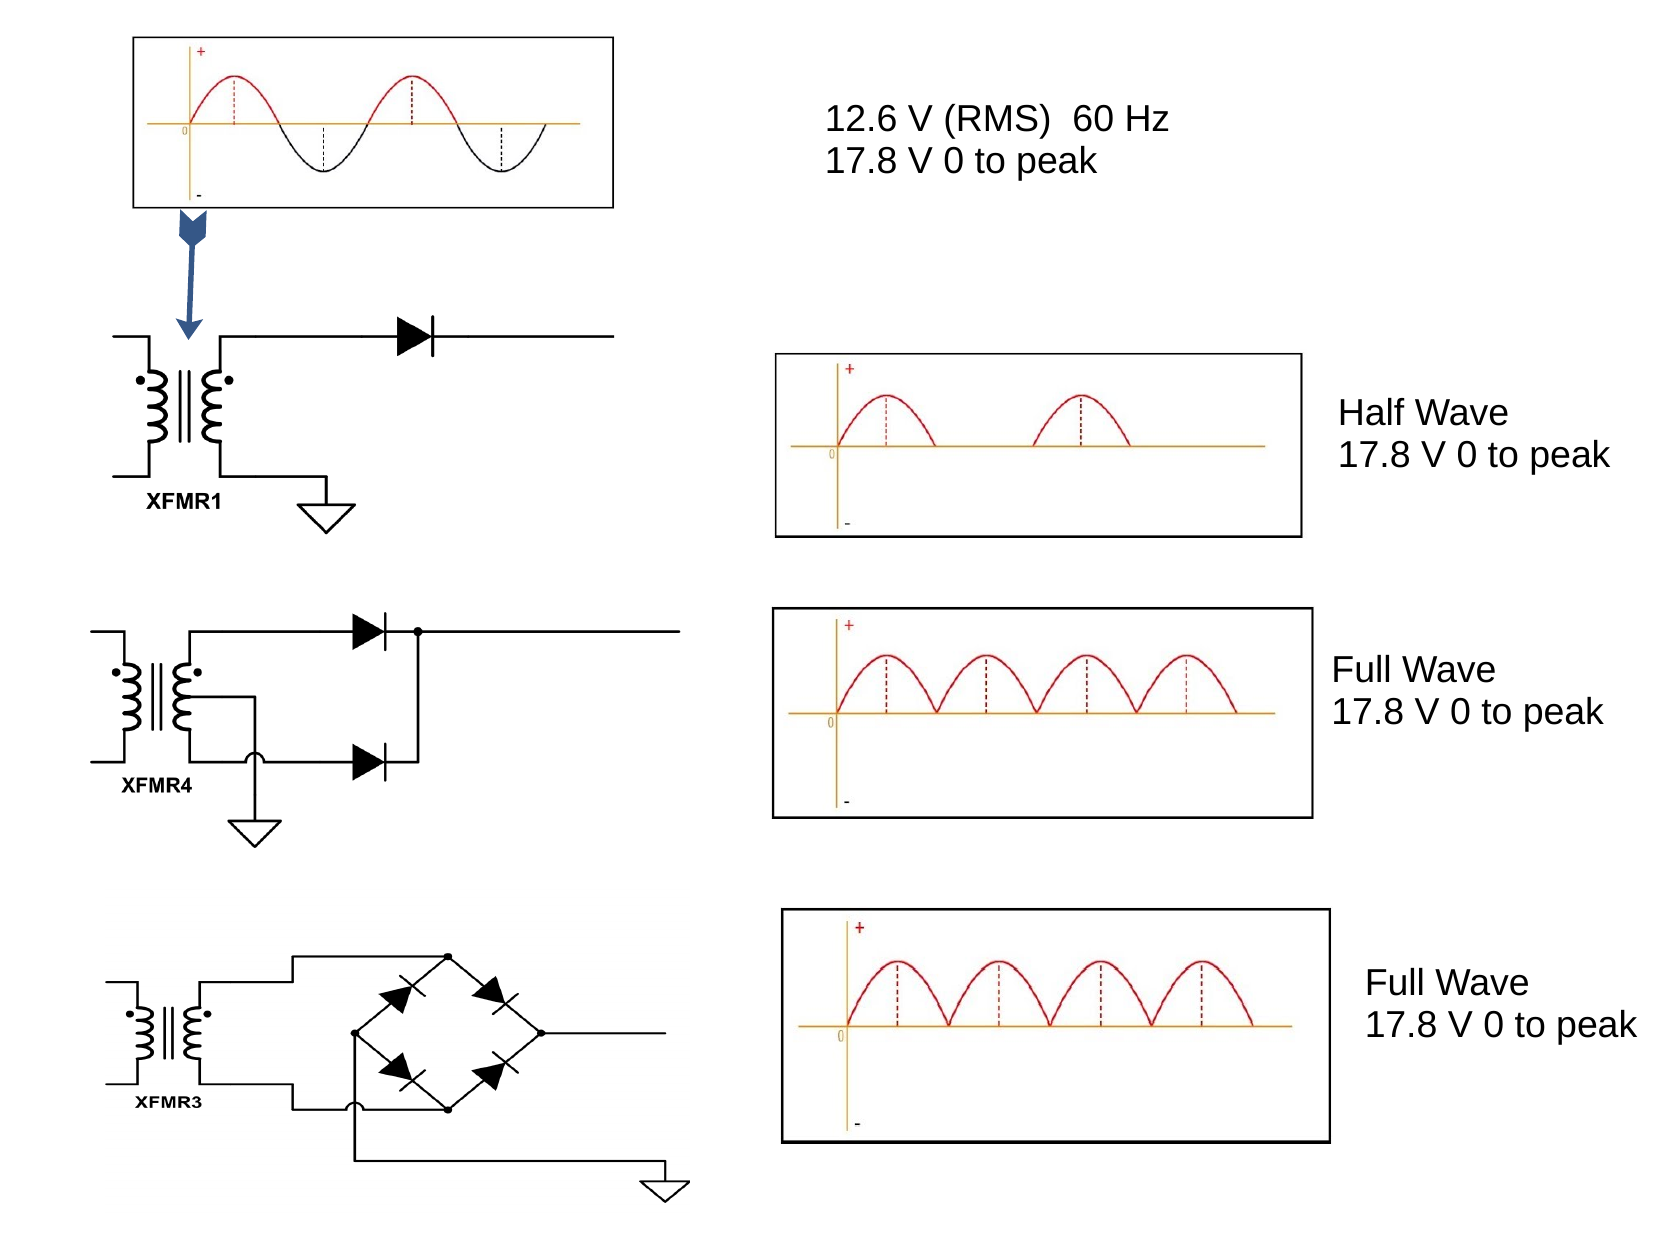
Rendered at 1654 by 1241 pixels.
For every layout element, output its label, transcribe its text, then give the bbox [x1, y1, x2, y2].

picture [760, 338, 1312, 544]
text_box Full Wave 17.8 V 0 to peak [1316, 641, 1626, 753]
picture [90, 593, 706, 848]
text_box Half Wave 17.8 V 0 to peak [1323, 384, 1633, 496]
picture [766, 900, 1333, 1161]
text_box 12.6 V (RMS) 60 Hz 17.8 V 0 to peak [810, 90, 1426, 189]
text_box Full Wave 17.8 V 0 to peak [1350, 954, 1654, 1066]
picture [757, 599, 1315, 834]
picture [105, 885, 691, 1217]
picture [112, 30, 616, 554]
